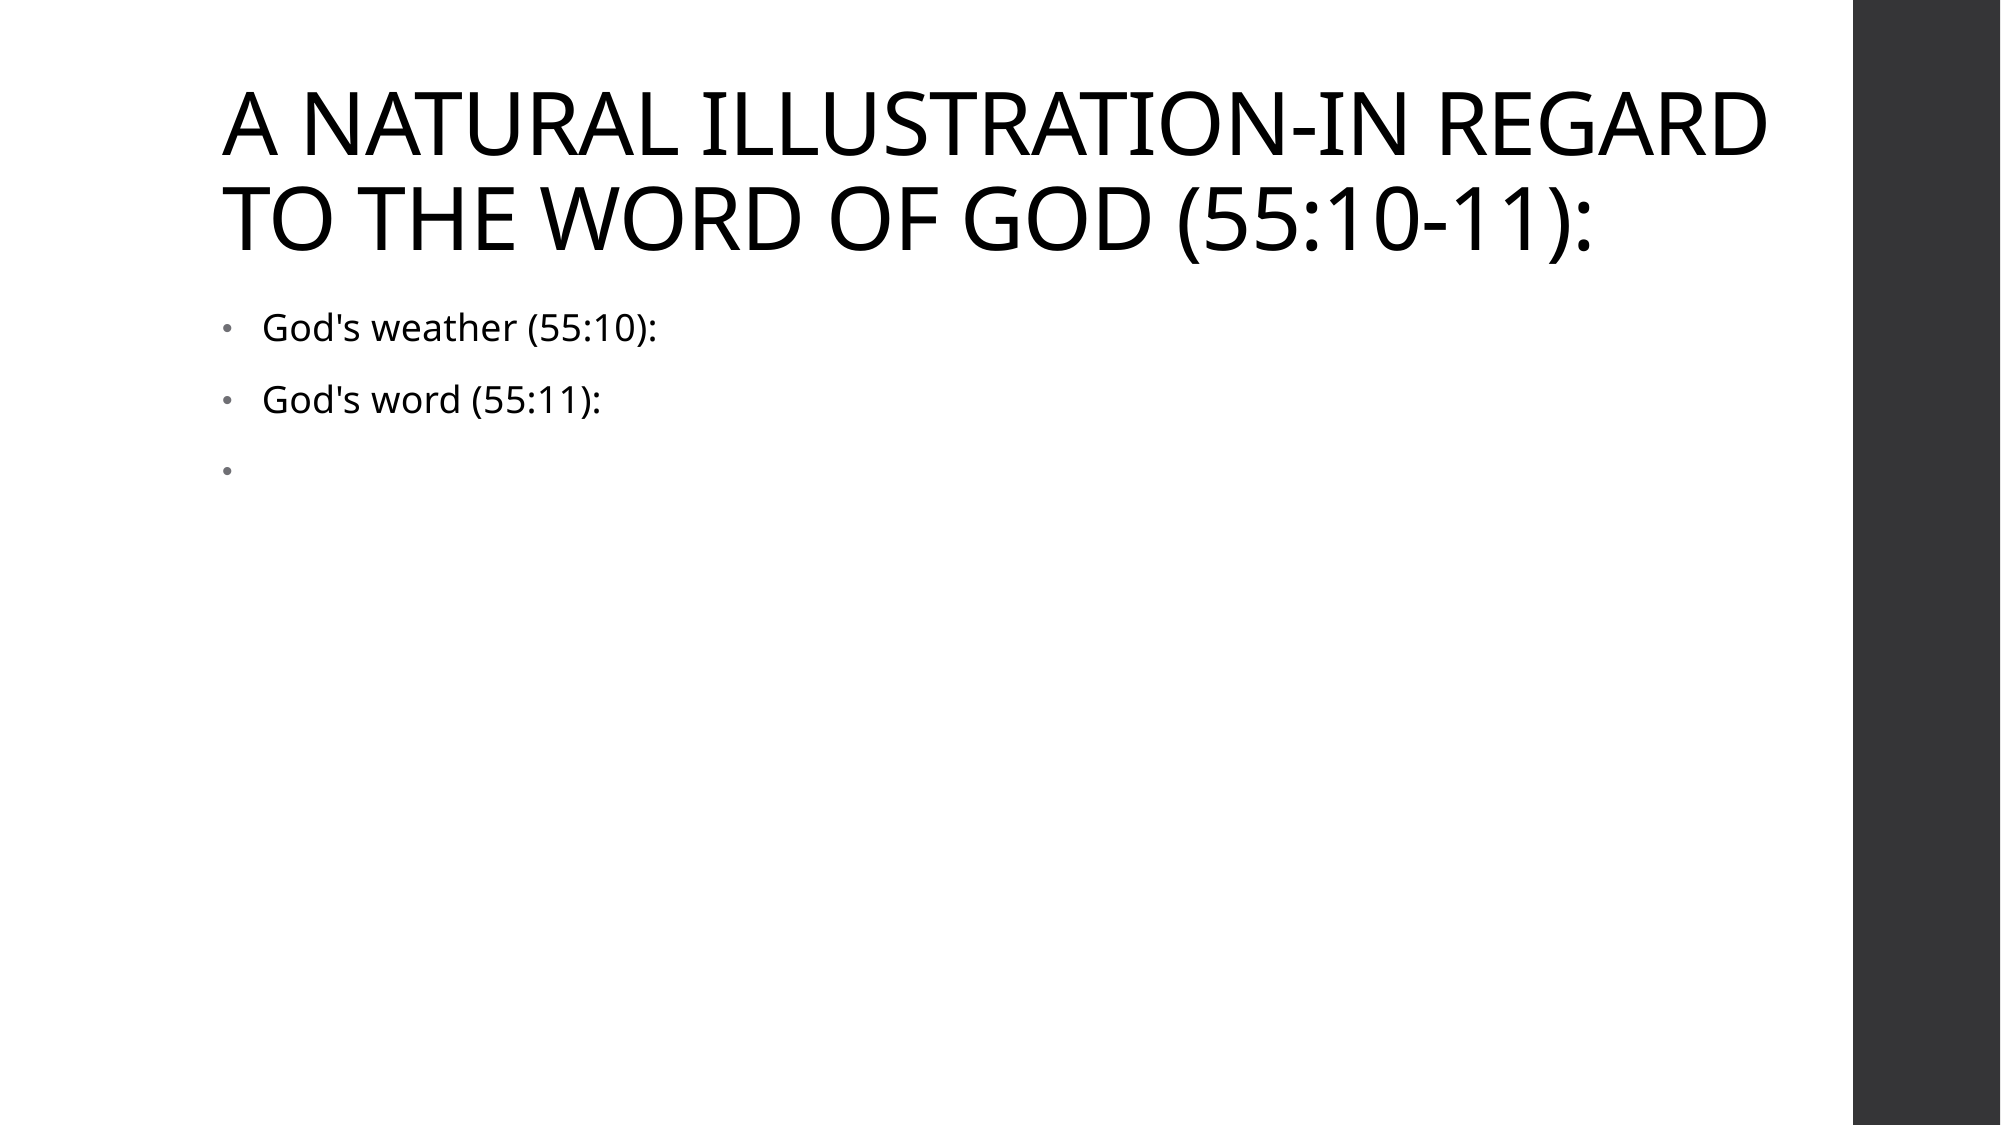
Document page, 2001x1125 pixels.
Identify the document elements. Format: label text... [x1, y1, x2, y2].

title A NATURAL ILLUSTRATION-IN REGARD TO THE WORD OF GOD (55:10-11): [206, 60, 1797, 278]
list God's weather (55:10): God's word (55:11): [206, 299, 1617, 1014]
